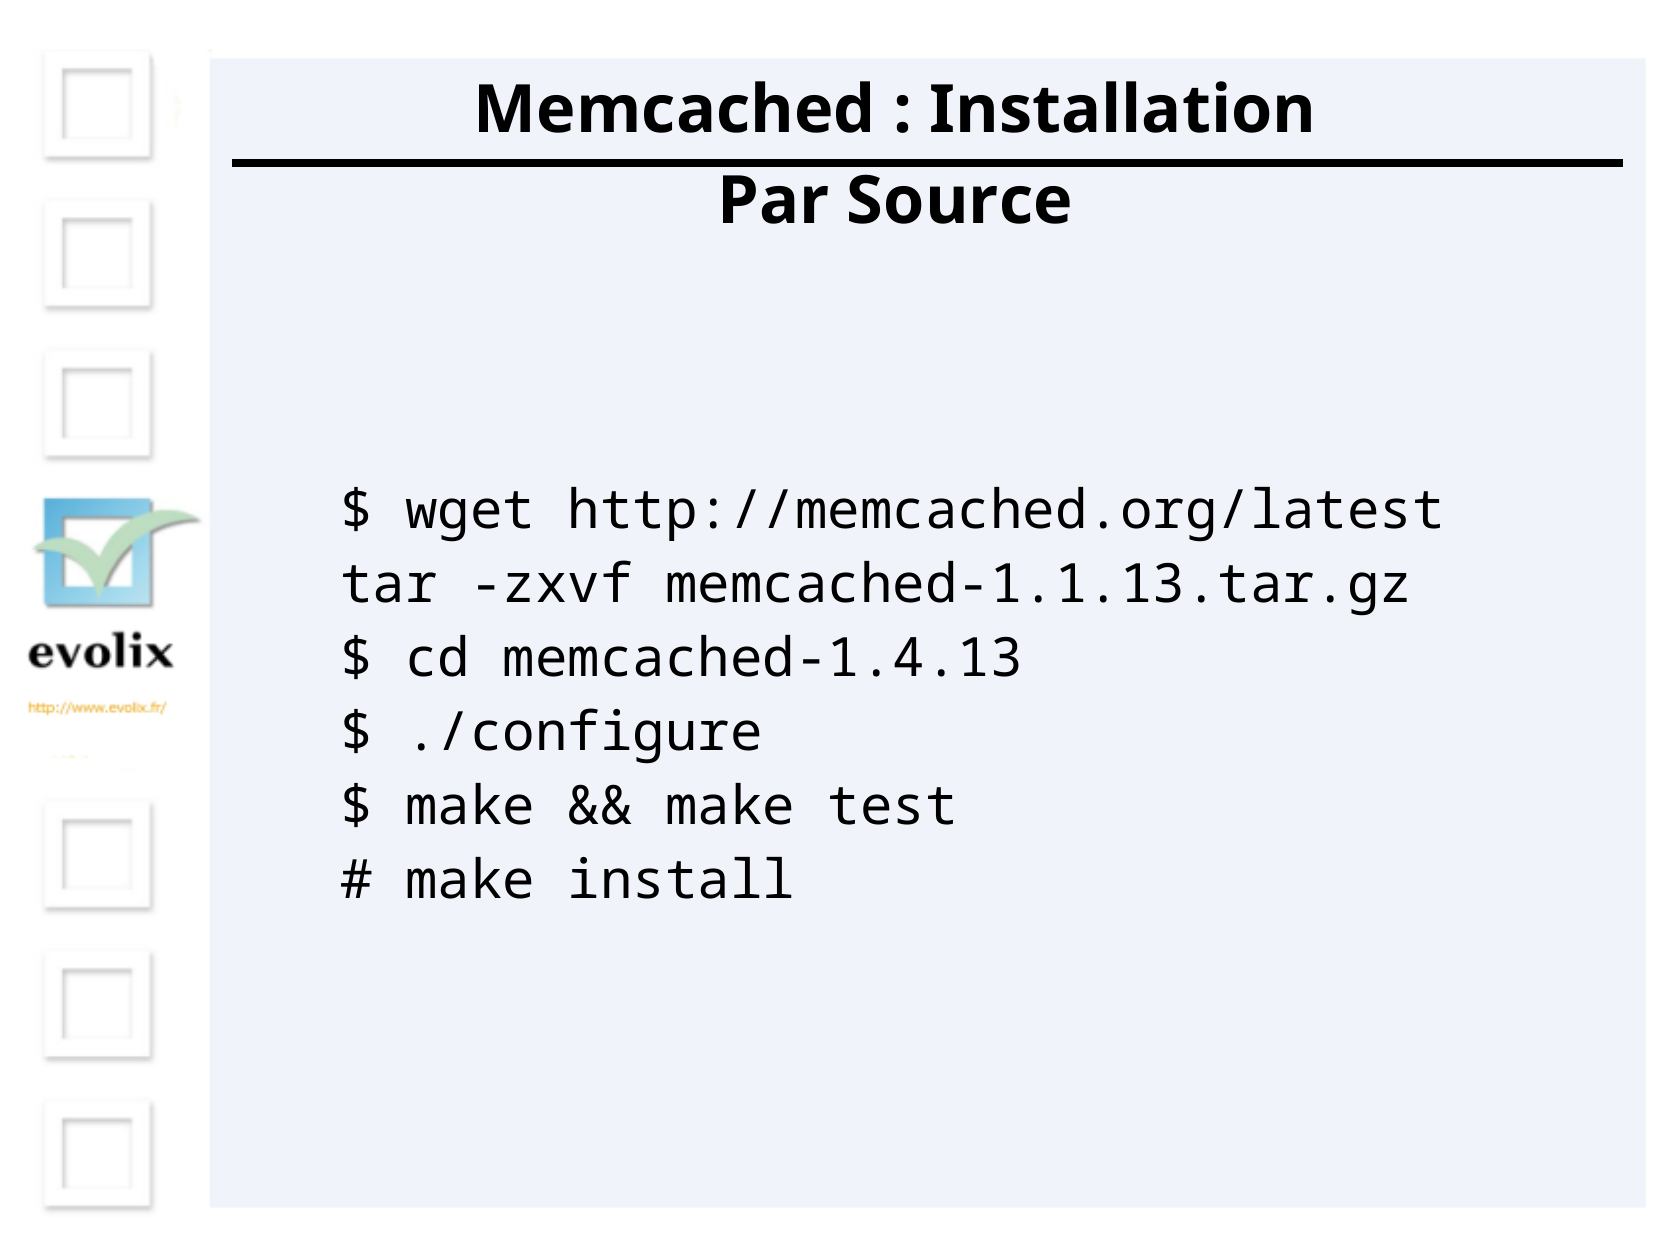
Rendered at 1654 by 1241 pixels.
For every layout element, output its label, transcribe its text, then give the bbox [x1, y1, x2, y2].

title Memcached : Installation Par Source [408, 45, 1383, 259]
text_box $ wget http://memcached.org/latest tar -zxvf memcached-1.1.13.tar.gz $ cd memcached-1.4.13 $ ./configure $ make && make test # make install [340, 470, 1566, 797]
picture [0, 49, 1654, 1218]
